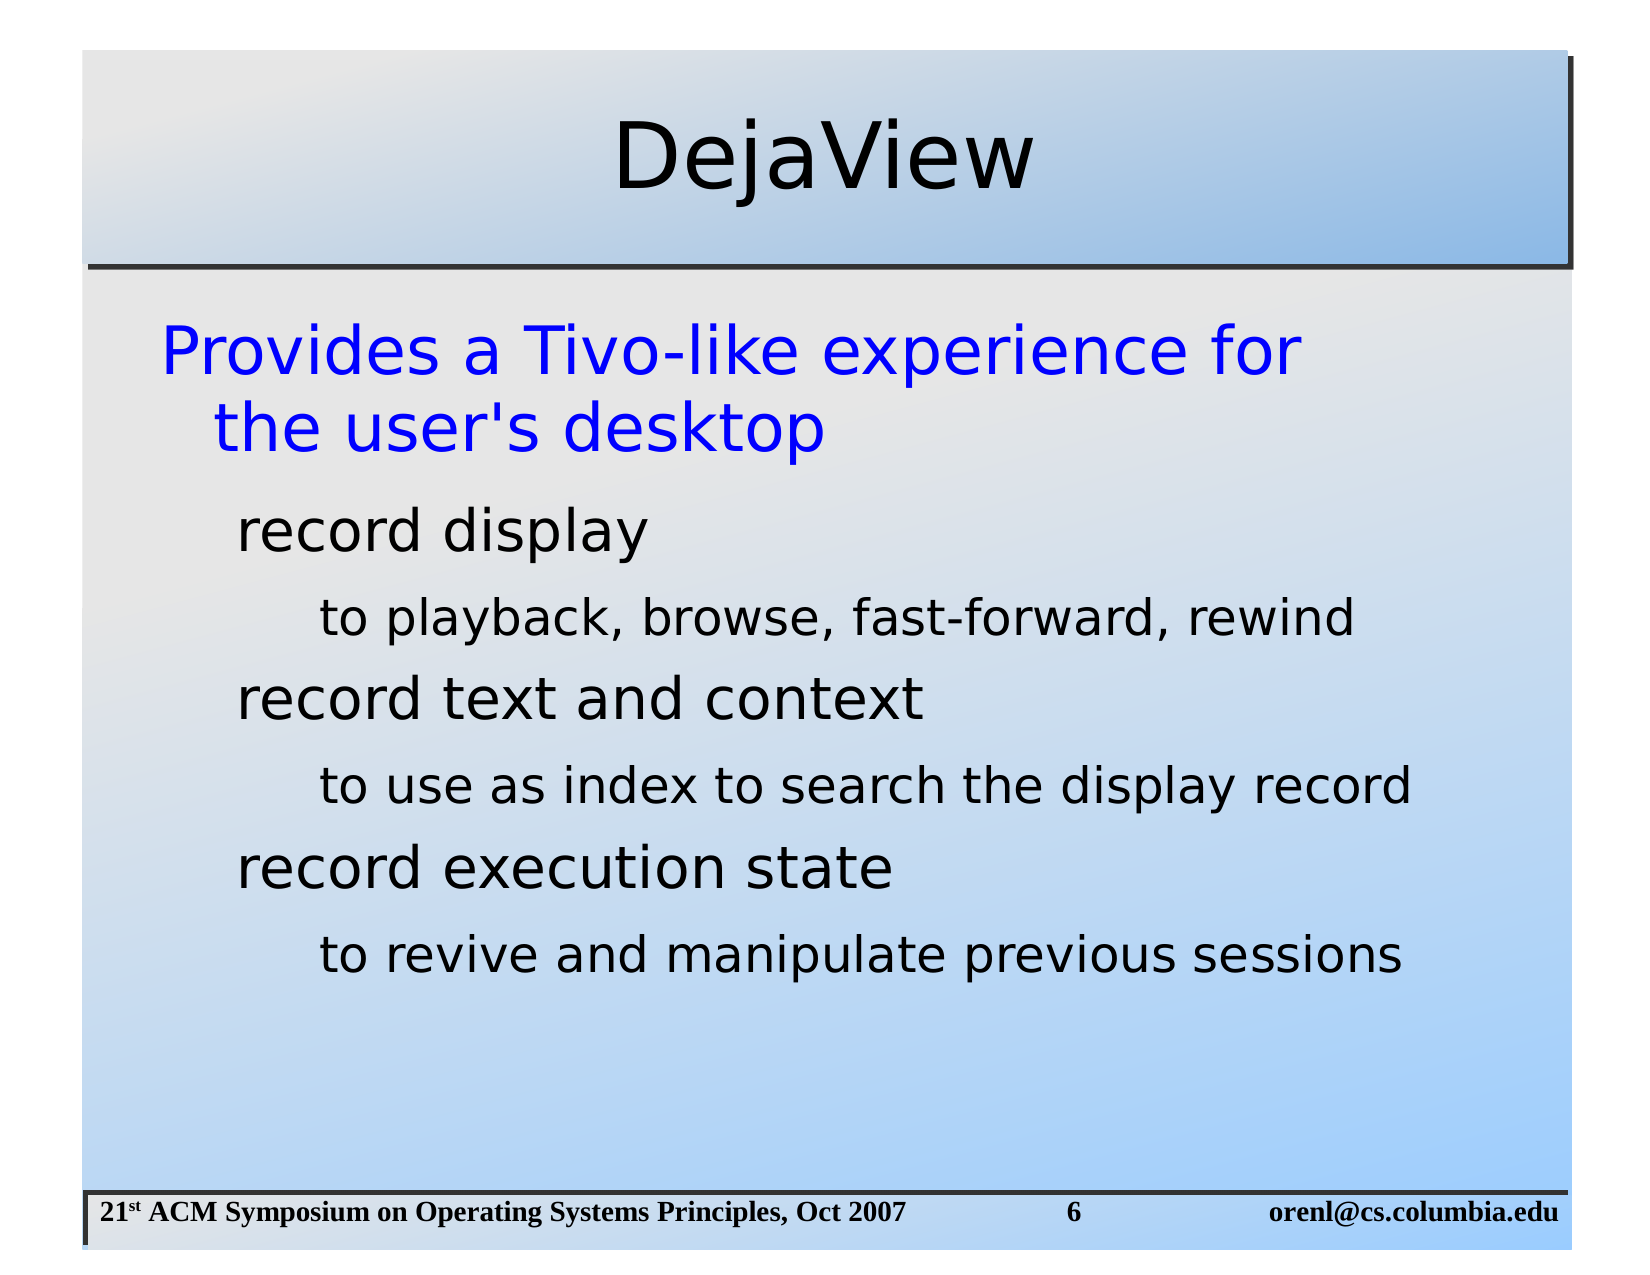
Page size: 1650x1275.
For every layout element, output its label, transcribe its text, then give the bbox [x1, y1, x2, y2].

title DejaView [82, 50, 1568, 264]
list Provides a Tivo-like experience for the user's desktop record display to playback, browse, fast-forward, rewind record text and context to use as index to search the display record record execution state to revive and manipulate previous sessions [82, 298, 1568, 1140]
